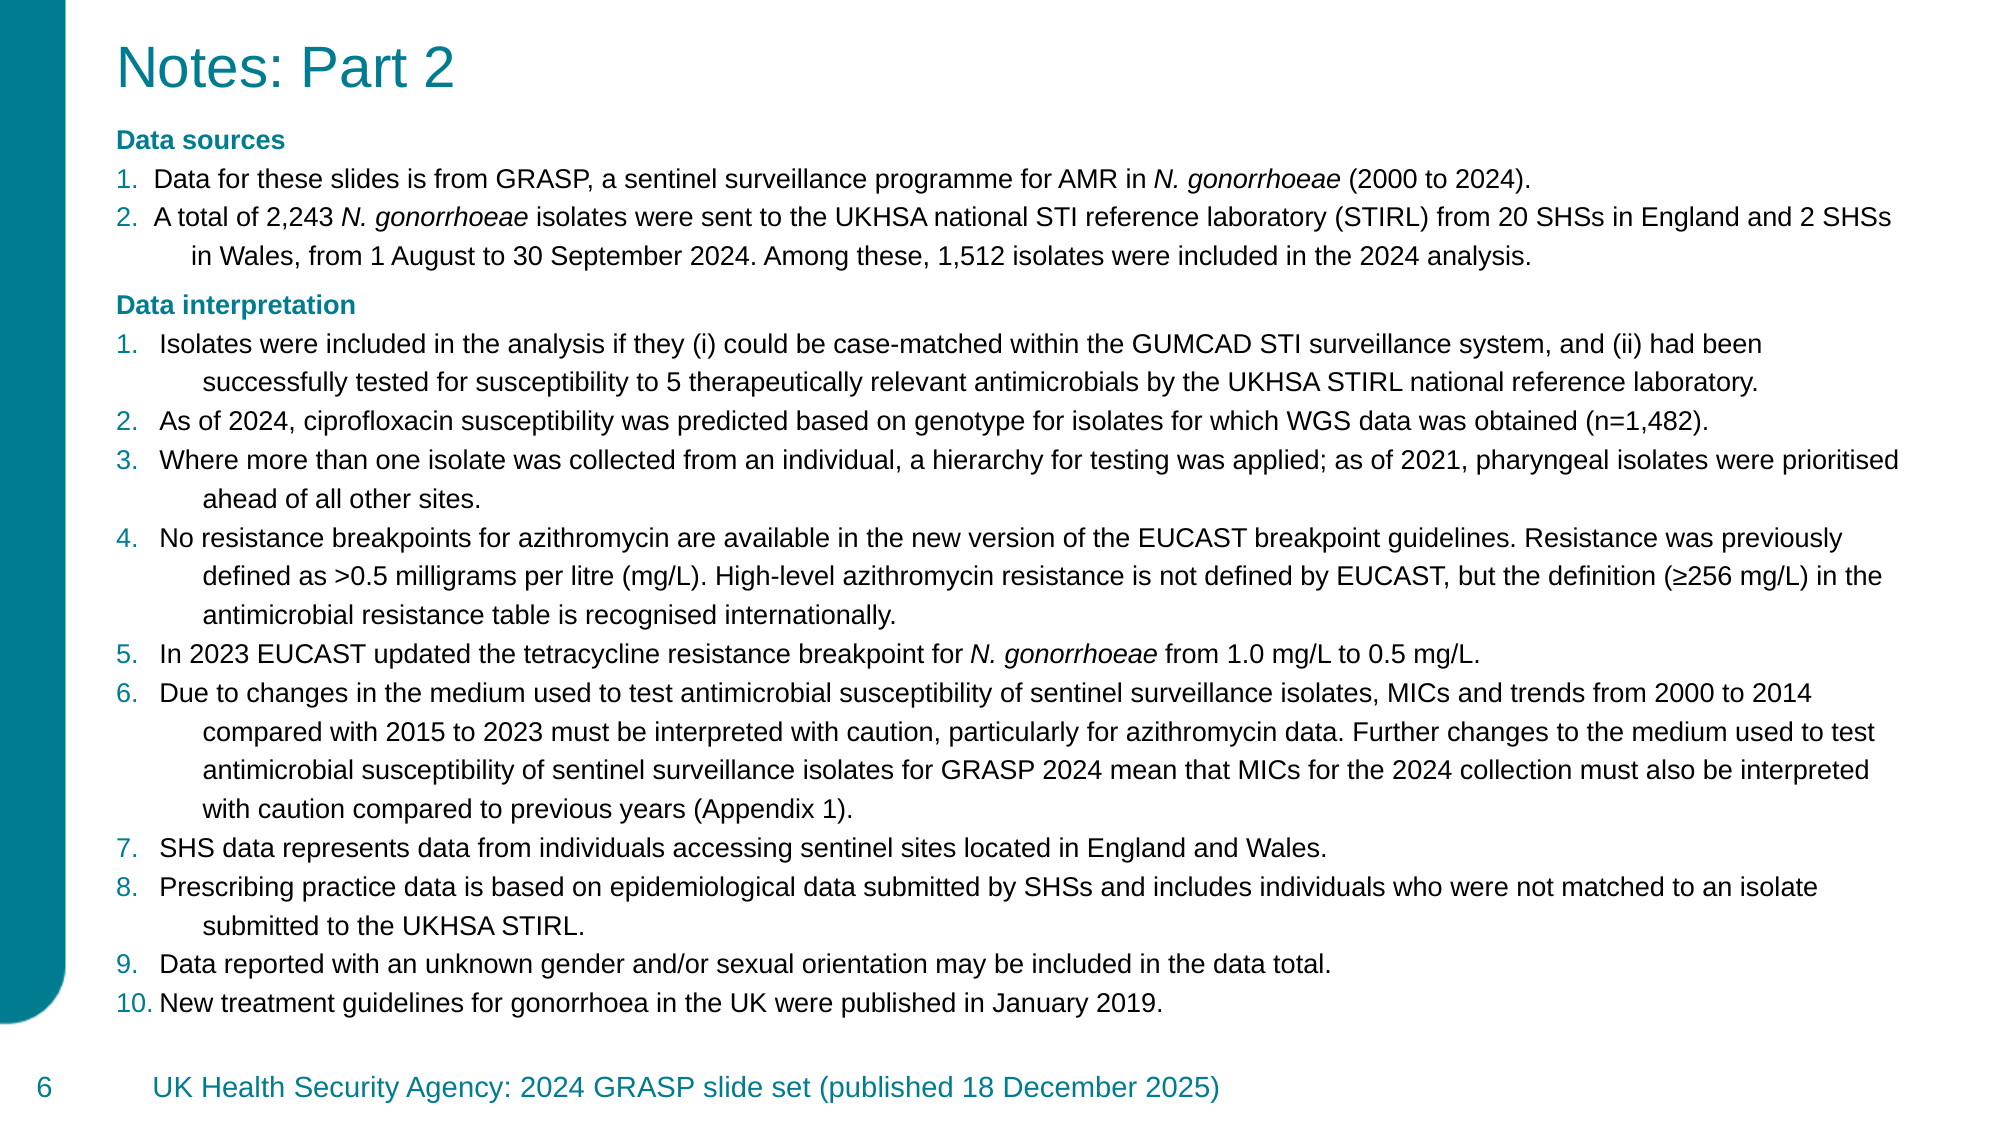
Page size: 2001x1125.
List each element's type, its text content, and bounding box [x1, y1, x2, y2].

title Notes: Part 2 [101, 29, 1926, 108]
text_box [21, 1056, 120, 1117]
text_box UK Health Security Agency: 2024 GRASP slide set (published 18 December 2025) [137, 1056, 1780, 1116]
list Data sources Data for these slides is from GRASP, a sentinel surveillance programme for AMR in N. gonorrhoeae (2000 to 2024). A total of 2,243 N. gonorrhoeae isolates were sent to the UKHSA national STI reference laboratory (STIRL) from 20 SHSs in England and 2 SHSs in Wales, from 1 August to 30 September 2024. Among these, 1,512 isolates were included in the 2024 analysis. Data interpretation Isolates were included in the analysis if they (i) could be case-matched within the GUMCAD STI surveillance system, and (ii) had been successfully tested for susceptibility to 5 therapeutically relevant antimicrobials by the UKHSA STIRL national reference laboratory. As of 2024, ciprofloxacin susceptibility was predicted based on genotype for isolates for which WGS data was obtained (n=1,482). Where more than one isolate was collected from an individual, a hierarchy for testing was applied; as of 2021, pharyngeal isolates were prioritised ahead of all other sites. No resistance breakpoints for azithromycin are available in the new version of the EUCAST breakpoint guidelines. Resistance was previously defined as >0.5 milligrams per litre (mg/L). High-level azithromycin resistance is not defined by EUCAST, but the definition (≥256 mg/L) in the antimicrobial resistance table is recognised internationally. In 2023 EUCAST updated the tetracycline resistance breakpoint for N. gonorrhoeae from 1.0 mg/L to 0.5 mg/L. Due to changes in the medium used to test antimicrobial susceptibility of sentinel surveillance isolates, MICs and trends from 2000 to 2014 compared with 2015 to 2023 must be interpreted with caution, particularly for azithromycin data. Further changes to the medium used to test antimicrobial susceptibility of sentinel surveillance isolates for GRASP 2024 mean that MICs for the 2024 collection must also be interpreted with caution compared to previous years (Appendix 1). SHS data represents data from individuals accessing sentinel sites located in England and Wales. Prescribing practice data is based on epidemiological data submitted by SHSs and includes individuals who were not matched to an isolate submitted to the UKHSA STIRL. Data reported with an unknown gender and/or sexual orientation may be included in the data total. New treatment guidelines for gonorrhoea in the UK were published in January 2019. [101, 114, 1926, 1028]
